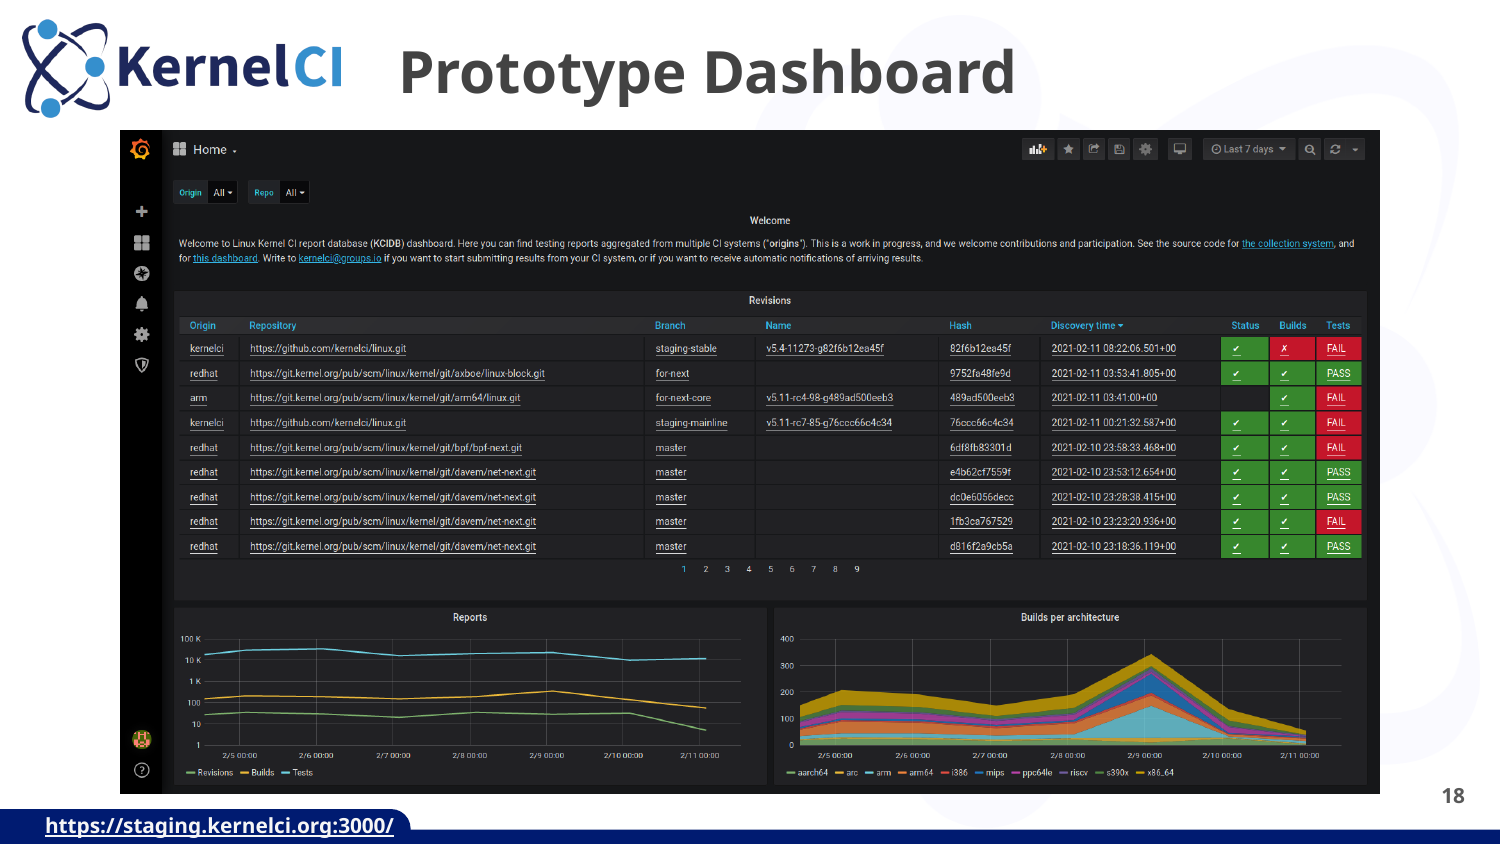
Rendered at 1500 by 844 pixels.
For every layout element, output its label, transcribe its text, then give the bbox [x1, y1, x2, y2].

title Prototype Dashboard [383, 23, 1455, 117]
picture [120, 15, 1480, 828]
picture [22, 19, 341, 118]
text_box https://staging.kernelci.org:3000/ [0, 809, 411, 844]
slide_number <number> [1389, 764, 1480, 830]
